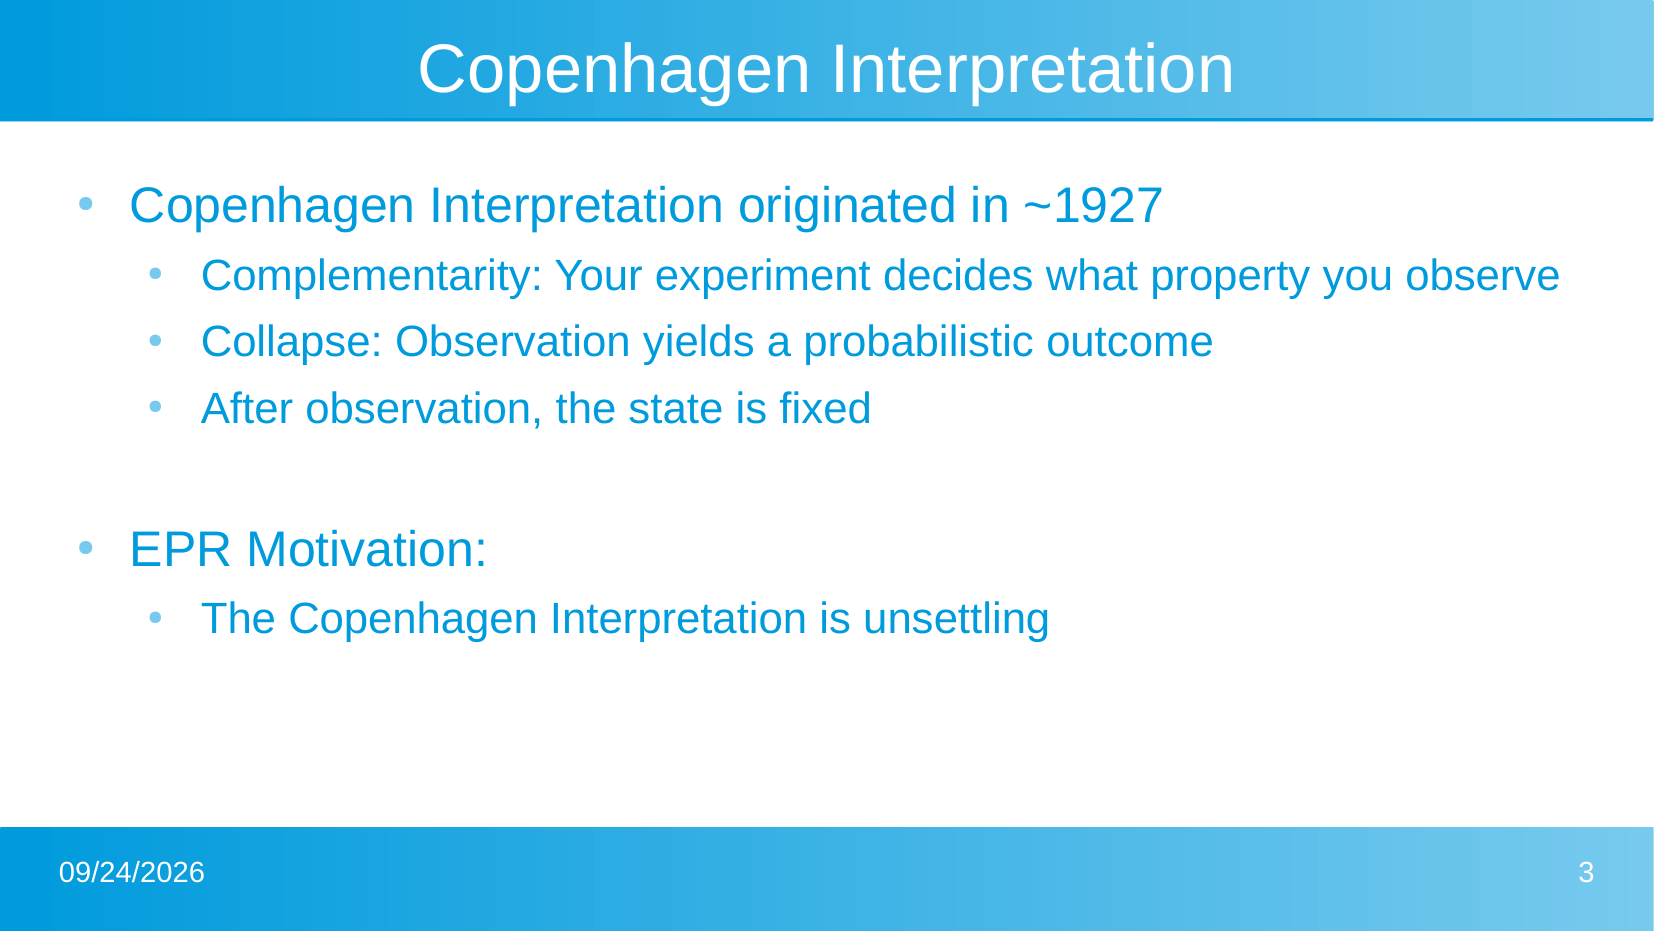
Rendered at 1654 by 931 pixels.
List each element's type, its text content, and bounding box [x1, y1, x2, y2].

list Copenhagen Interpretation originated in ~1927 Complementarity: Your experiment decides what property you observe Collapse: Observation yields a probabilistic outcome After observation, the state is fixed EPR Motivation: The Copenhagen Interpretation is unsettling [59, 177, 1595, 768]
title Copenhagen Interpretation [59, 29, 1595, 108]
